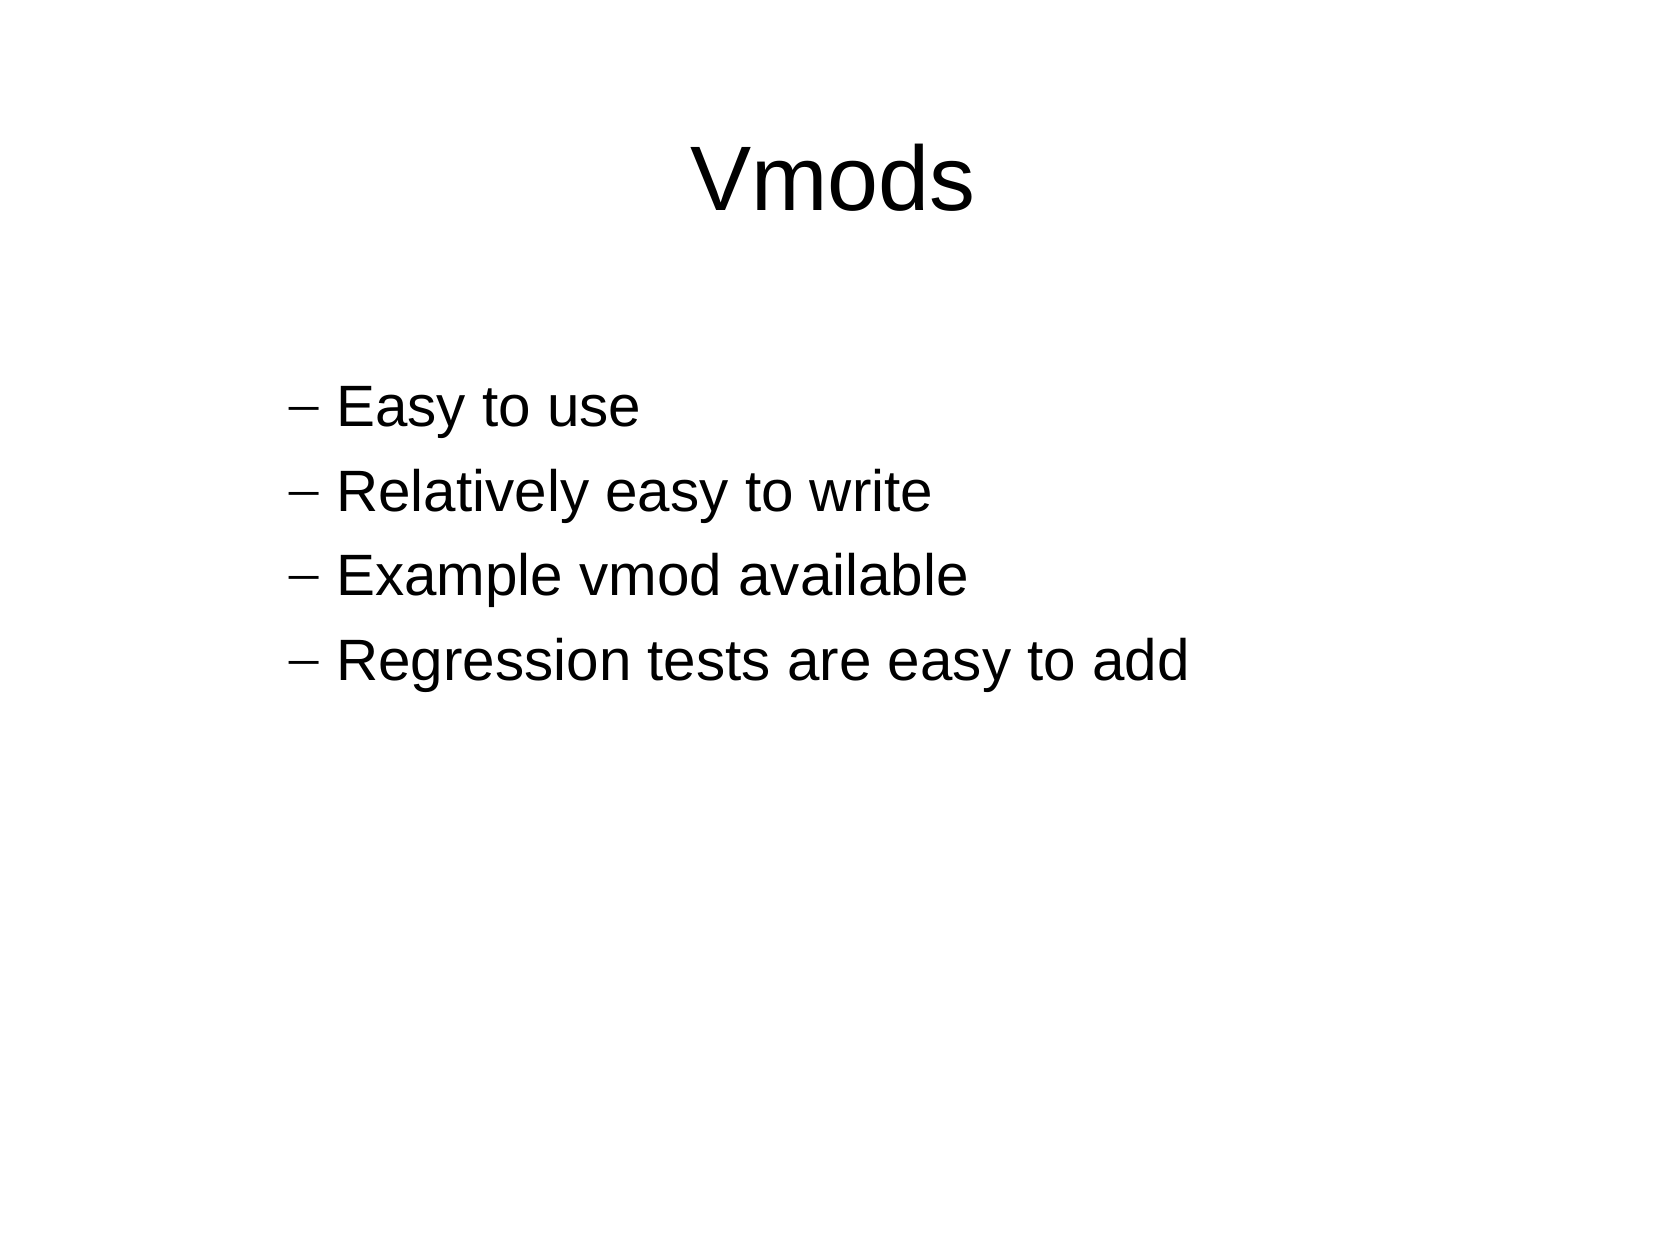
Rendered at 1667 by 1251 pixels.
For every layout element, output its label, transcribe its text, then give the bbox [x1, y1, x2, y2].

list Easy to use Relatively easy to write Example vmod available Regression tests are easy to add [124, 360, 1541, 1086]
title Vmods [124, 110, 1541, 319]
